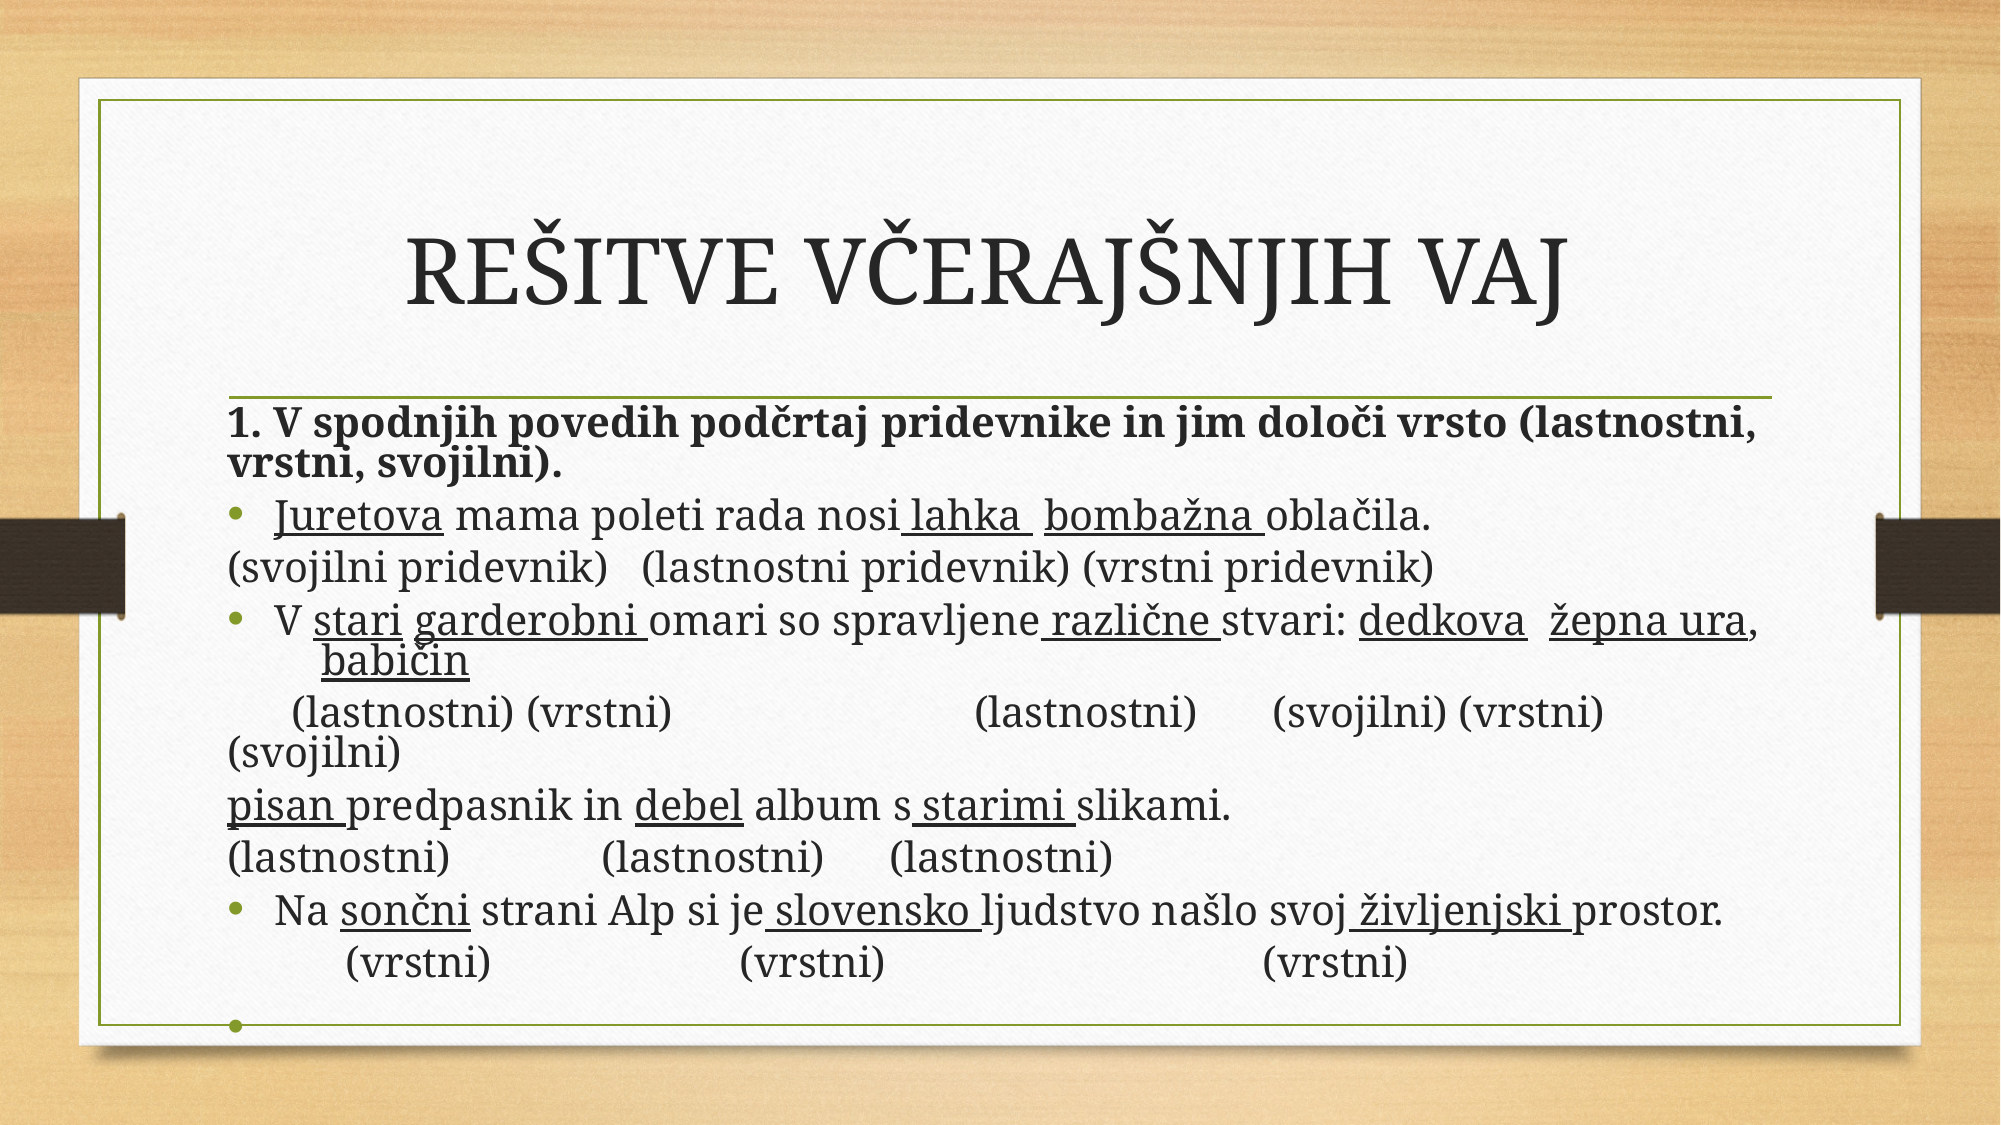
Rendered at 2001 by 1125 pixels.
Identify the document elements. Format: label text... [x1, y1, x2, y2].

list 1. V spodnjih povedih podčrtaj pridevnike in jim določi vrsto (lastnostni, vrstni, svojilni). Juretova mama poleti rada nosi lahka bombažna oblačila. (svojilni pridevnik) (lastnostni pridevnik) (vrstni pridevnik) V stari garderobni omari so spravljene različne stvari: dedkova žepna ura, babičin (lastnostni) (vrstni) (lastnostni) (svojilni) (vrstni) (svojilni) pisan predpasnik in debel album s starimi slikami. (lastnostni) (lastnostni) (lastnostni) Na sončni strani Alp si je slovensko ljudstvo našlo svoj življenjski prostor. (vrstni) (vrstni) (vrstni) [212, 397, 1788, 1016]
title REŠITVE VČERAJŠNJIH VAJ [212, 161, 1788, 376]
